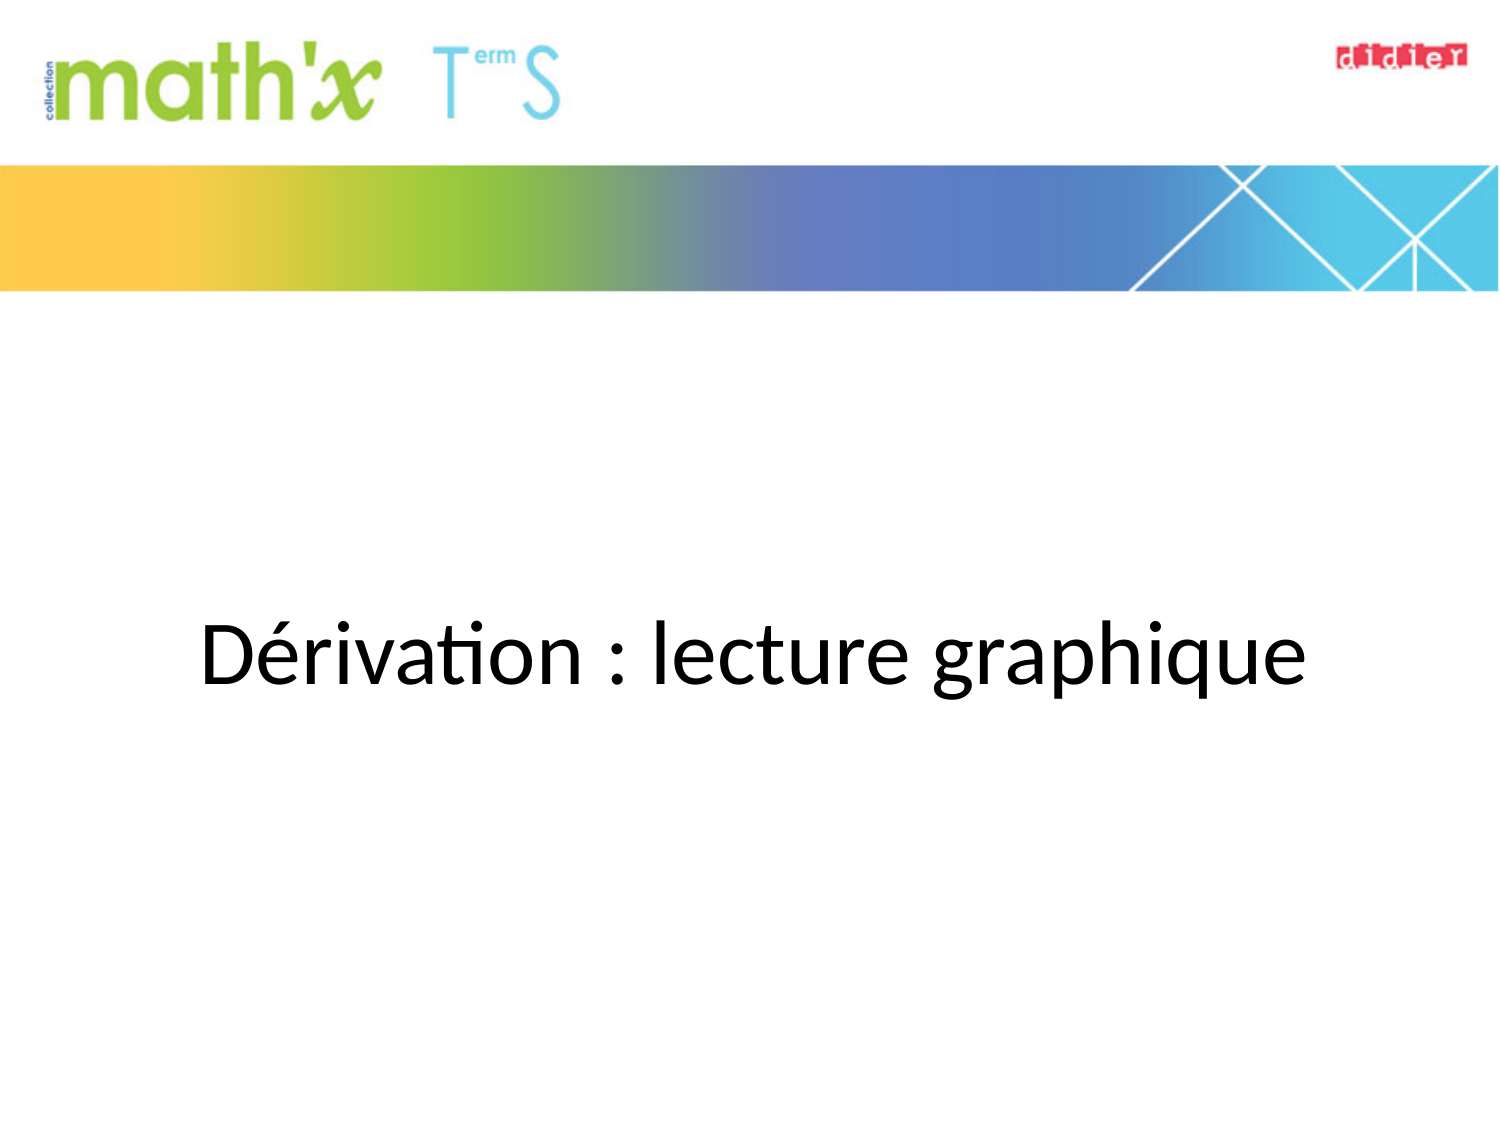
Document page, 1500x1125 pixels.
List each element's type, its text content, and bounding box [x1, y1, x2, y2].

picture [0, 0, 1500, 293]
title Dérivation : lecture graphique [117, 585, 1393, 821]
